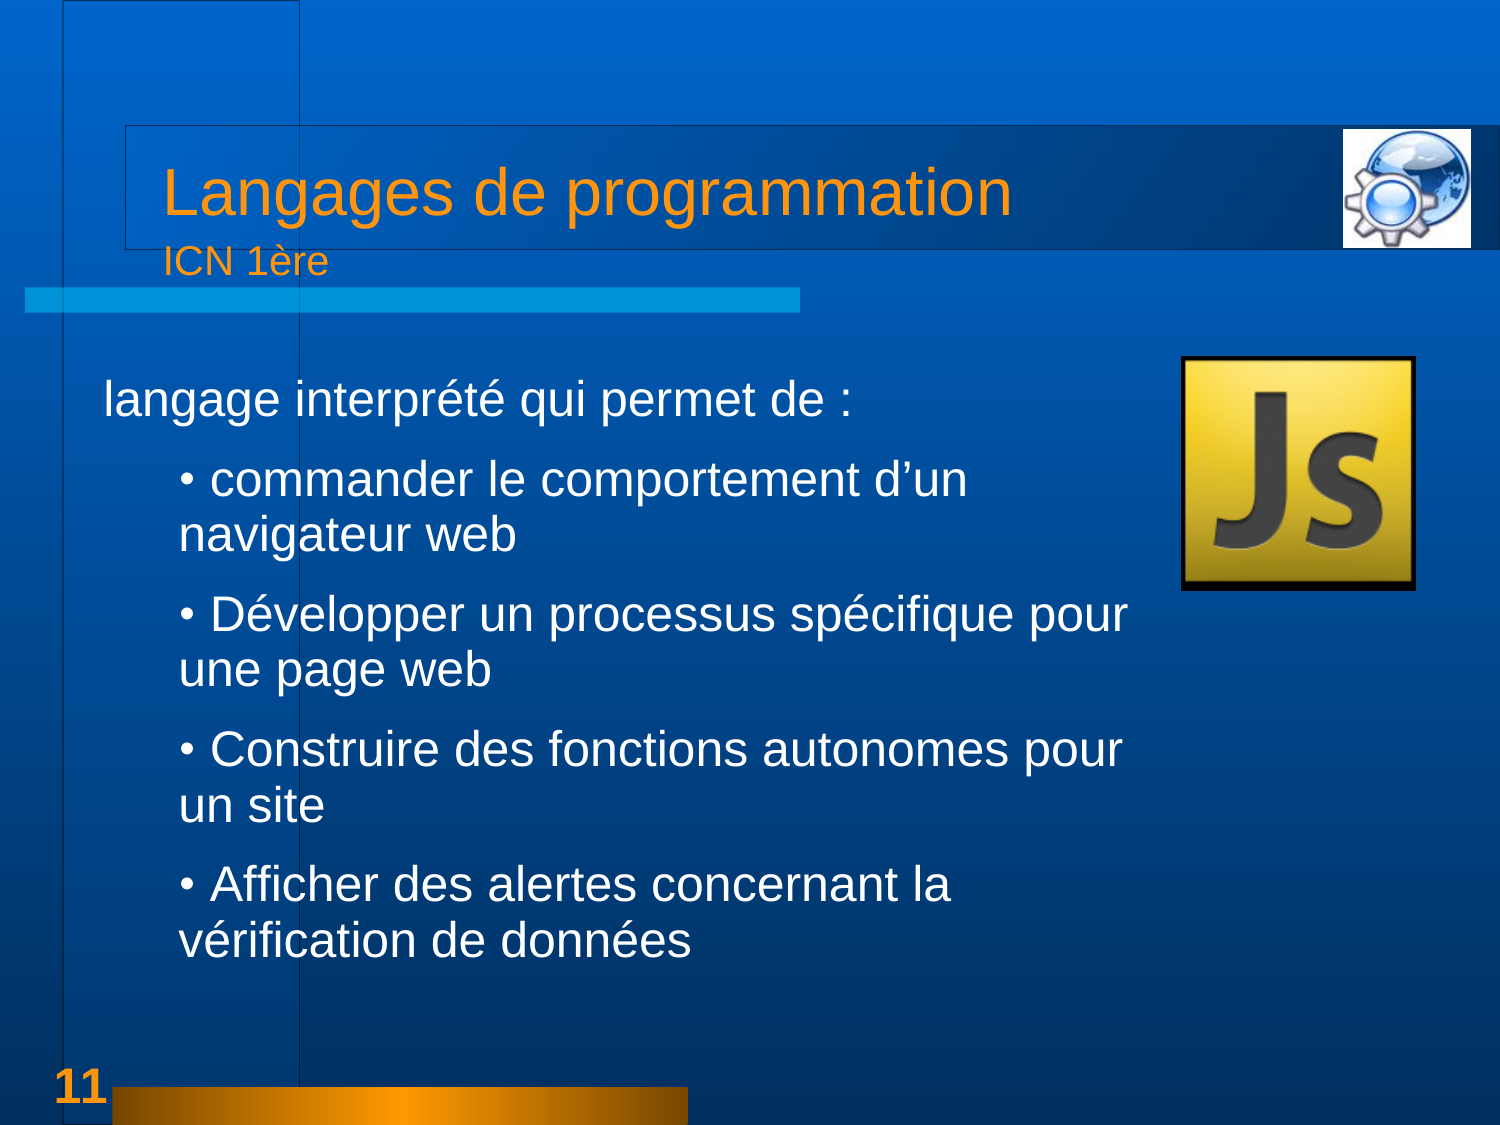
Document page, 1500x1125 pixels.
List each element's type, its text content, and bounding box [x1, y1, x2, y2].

picture [1343, 129, 1471, 248]
text_box langage interprété qui permet de : commander le comportement d’un navigateur web Développer un processus spécifique pour une page web Construire des fonctions autonomes pour un site Afficher des alertes concernant la vérification de données [88, 364, 1182, 1031]
picture [1181, 356, 1416, 591]
